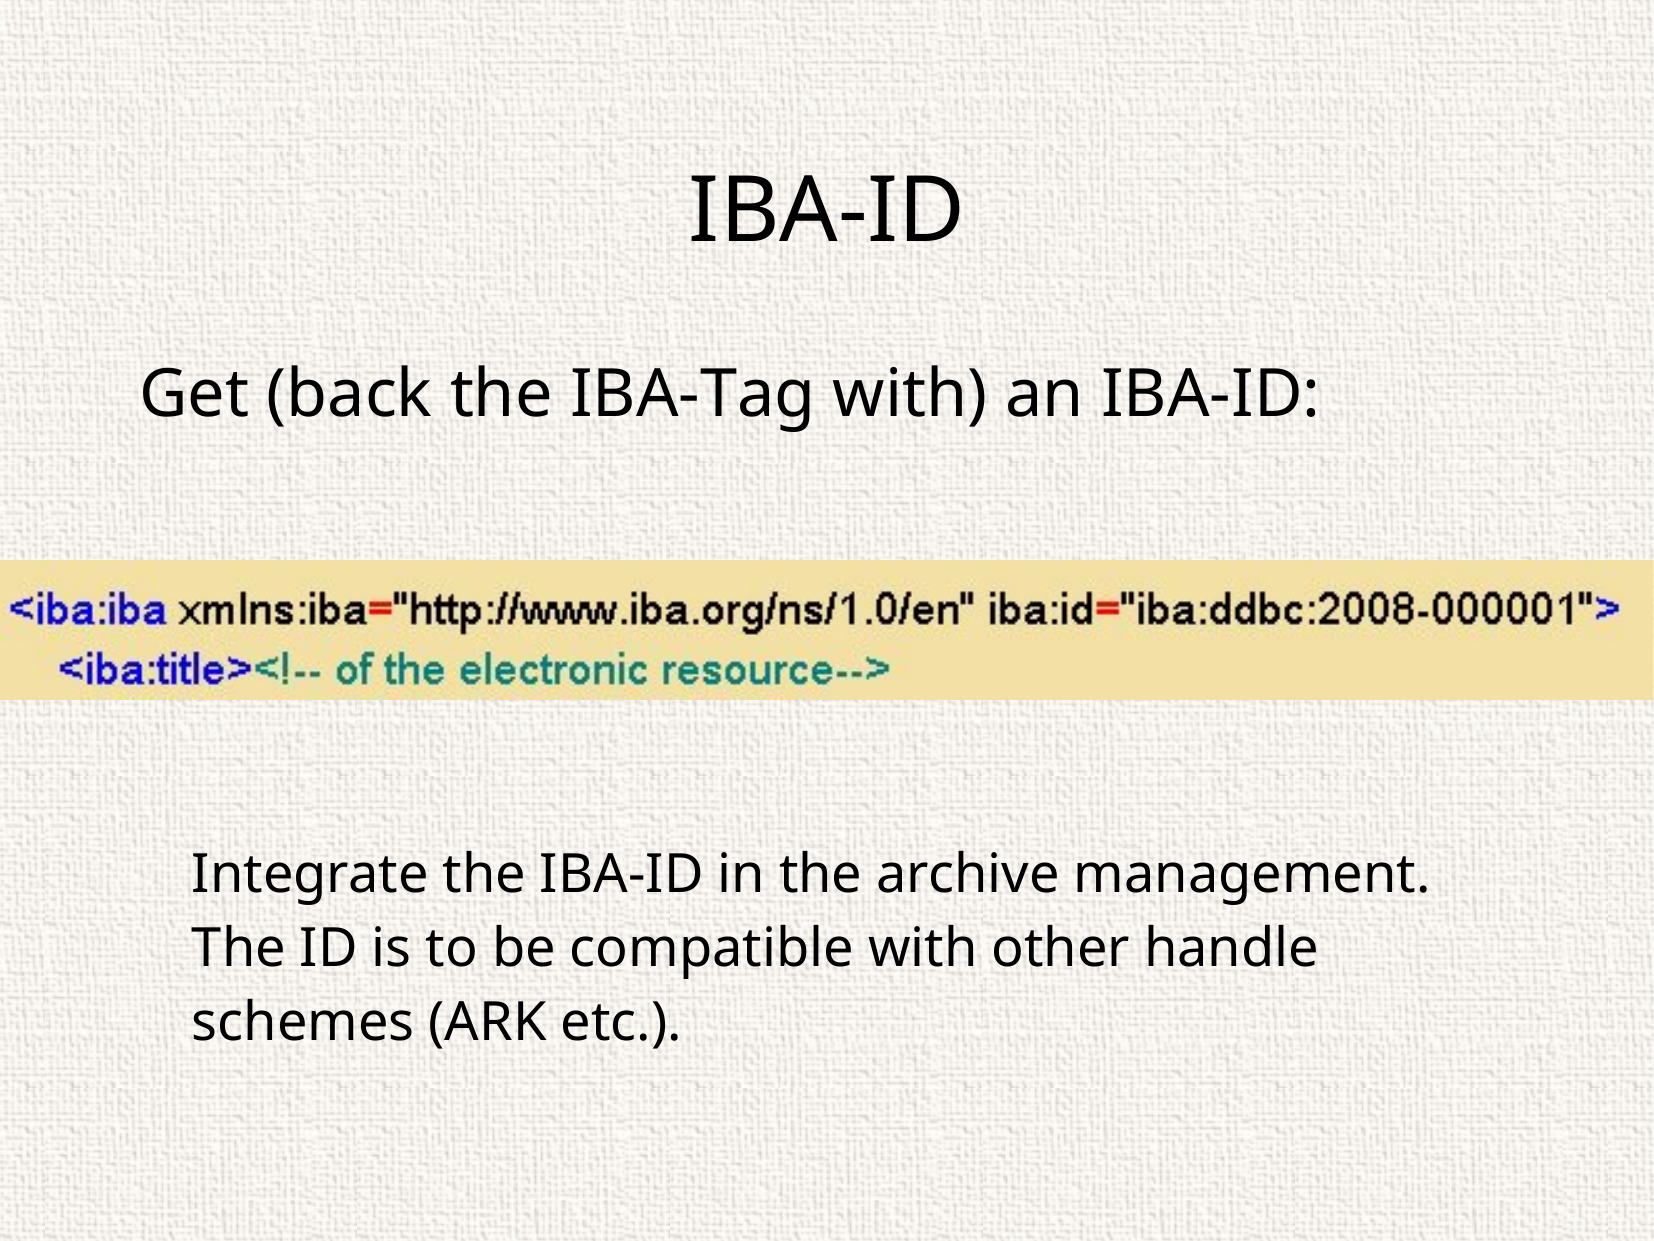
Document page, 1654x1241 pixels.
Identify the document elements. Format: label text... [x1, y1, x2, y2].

title IBA-ID [121, 102, 1534, 310]
picture [0, 0, 1654, 1241]
list Get (back the IBA-Tag with) an IBA-ID: [121, 344, 1534, 560]
list Get (back the IBA-Tag with) an IBA-ID: [121, 700, 1534, 1127]
text_box Integrate the IBA-ID in the archive management. The ID is to be compatible with other handle schemes (ARK etc.). [177, 826, 1506, 1060]
